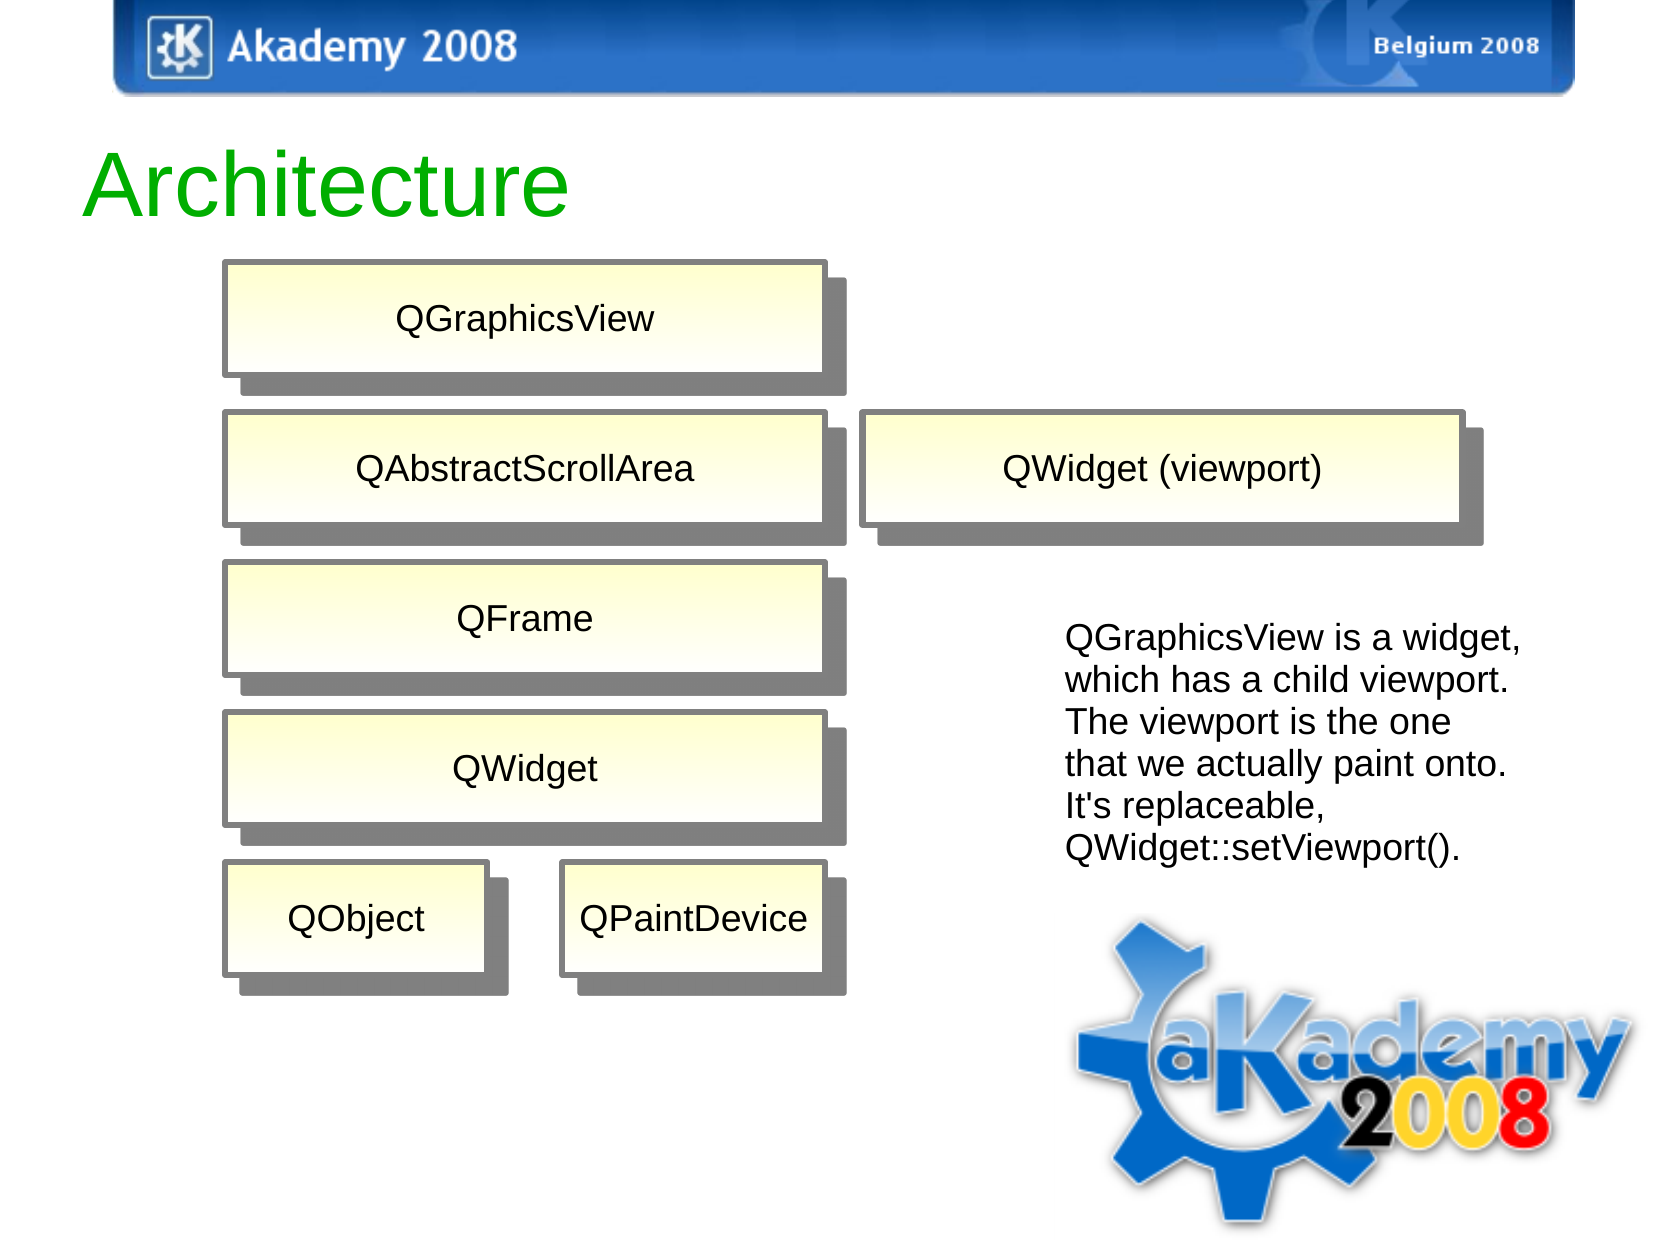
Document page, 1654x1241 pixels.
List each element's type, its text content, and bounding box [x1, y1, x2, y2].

text_box QObject [224, 862, 488, 975]
text_box QAbstractScrollArea [225, 412, 826, 525]
picture [1053, 913, 1654, 1241]
title Architecture [82, 112, 1571, 257]
text_box QPaintDevice [562, 862, 825, 975]
text_box QGraphicsView is a widget, which has a child viewport. The viewport is the one that we actually paint onto. It's replaceable, QWidget::setViewport(). [1050, 609, 1538, 901]
text_box QGraphicsView [225, 262, 826, 375]
text_box QWidget [225, 712, 826, 825]
text_box QWidget (viewport) [862, 412, 1463, 525]
text_box QFrame [225, 562, 826, 675]
picture [112, 0, 1575, 98]
